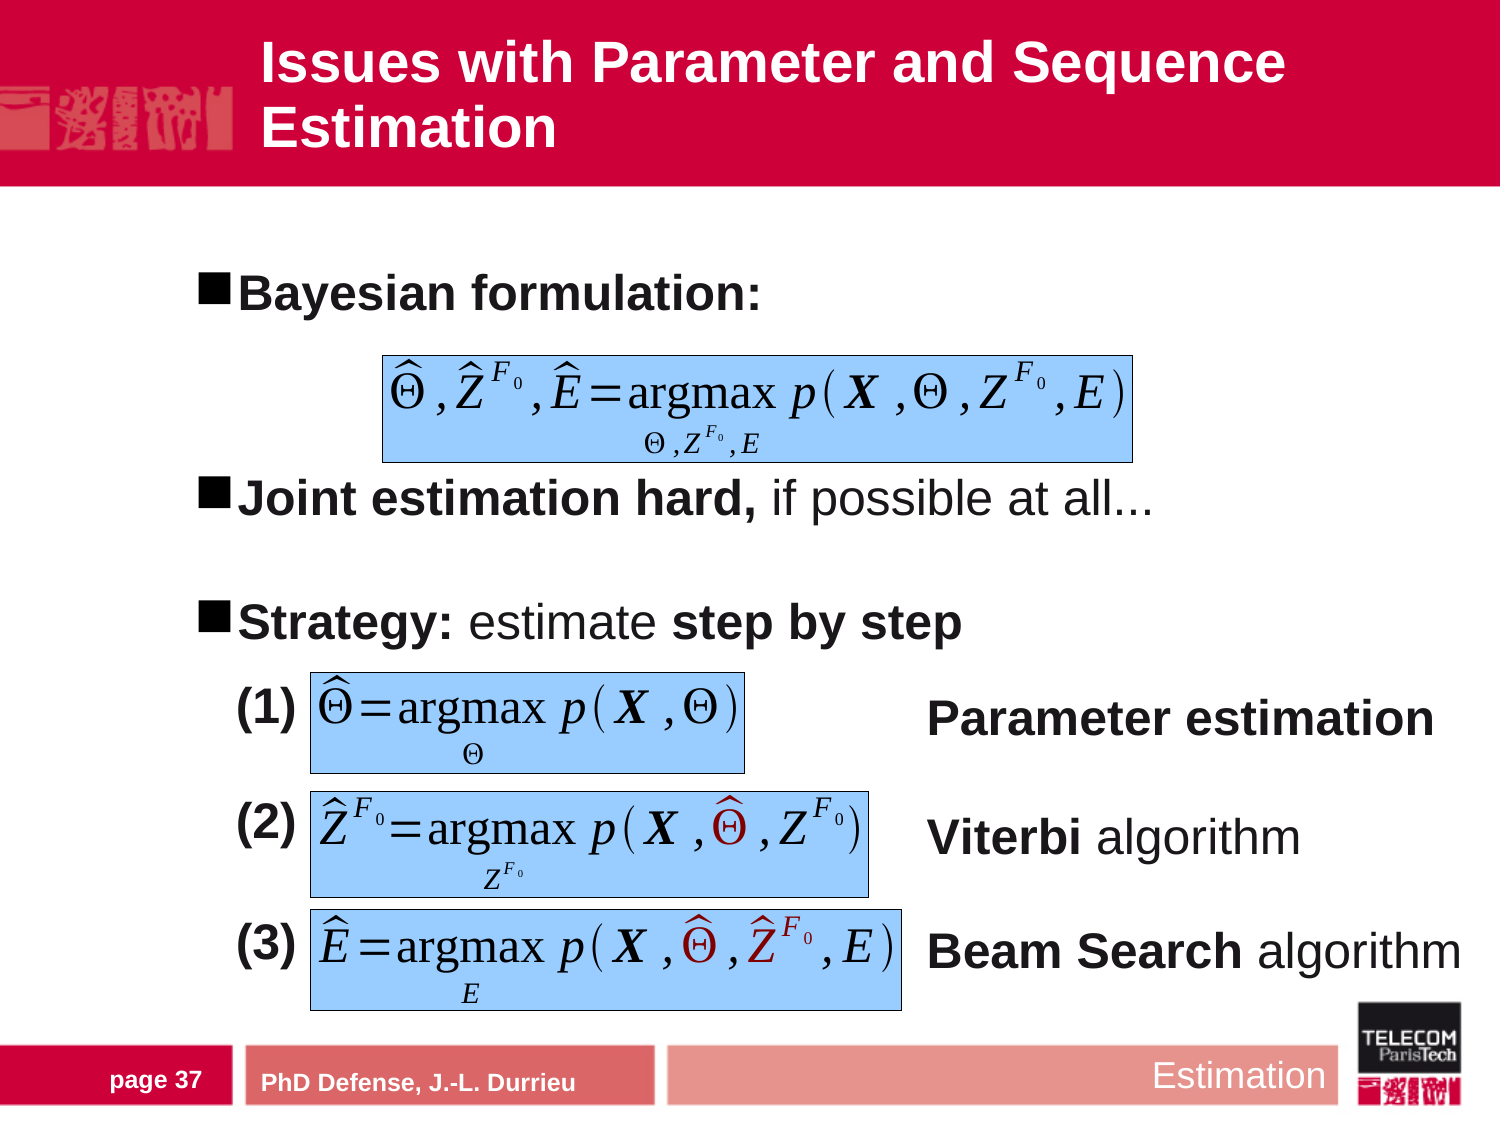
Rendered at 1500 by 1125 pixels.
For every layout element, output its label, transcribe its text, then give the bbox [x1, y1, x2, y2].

text_box (2) [221, 781, 358, 857]
chart [382, 355, 1133, 463]
picture [0, 0, 1500, 1125]
text_box Beam Search algorithm [911, 911, 1496, 987]
list Bayesian formulation: Joint estimation hard, if possible at all... Strategy: estimate step by step [200, 265, 1459, 994]
text_box Viterbi algorithm [911, 796, 1461, 872]
text_box Estimation [1012, 1036, 1342, 1112]
text_box (1) [221, 666, 358, 741]
text_box (3) [221, 902, 358, 977]
text_box Parameter estimation [911, 677, 1465, 753]
chart [310, 672, 745, 774]
chart [310, 909, 902, 1011]
title Issues with Parameter and Sequence Estimation [245, 16, 1459, 173]
chart [310, 791, 869, 898]
